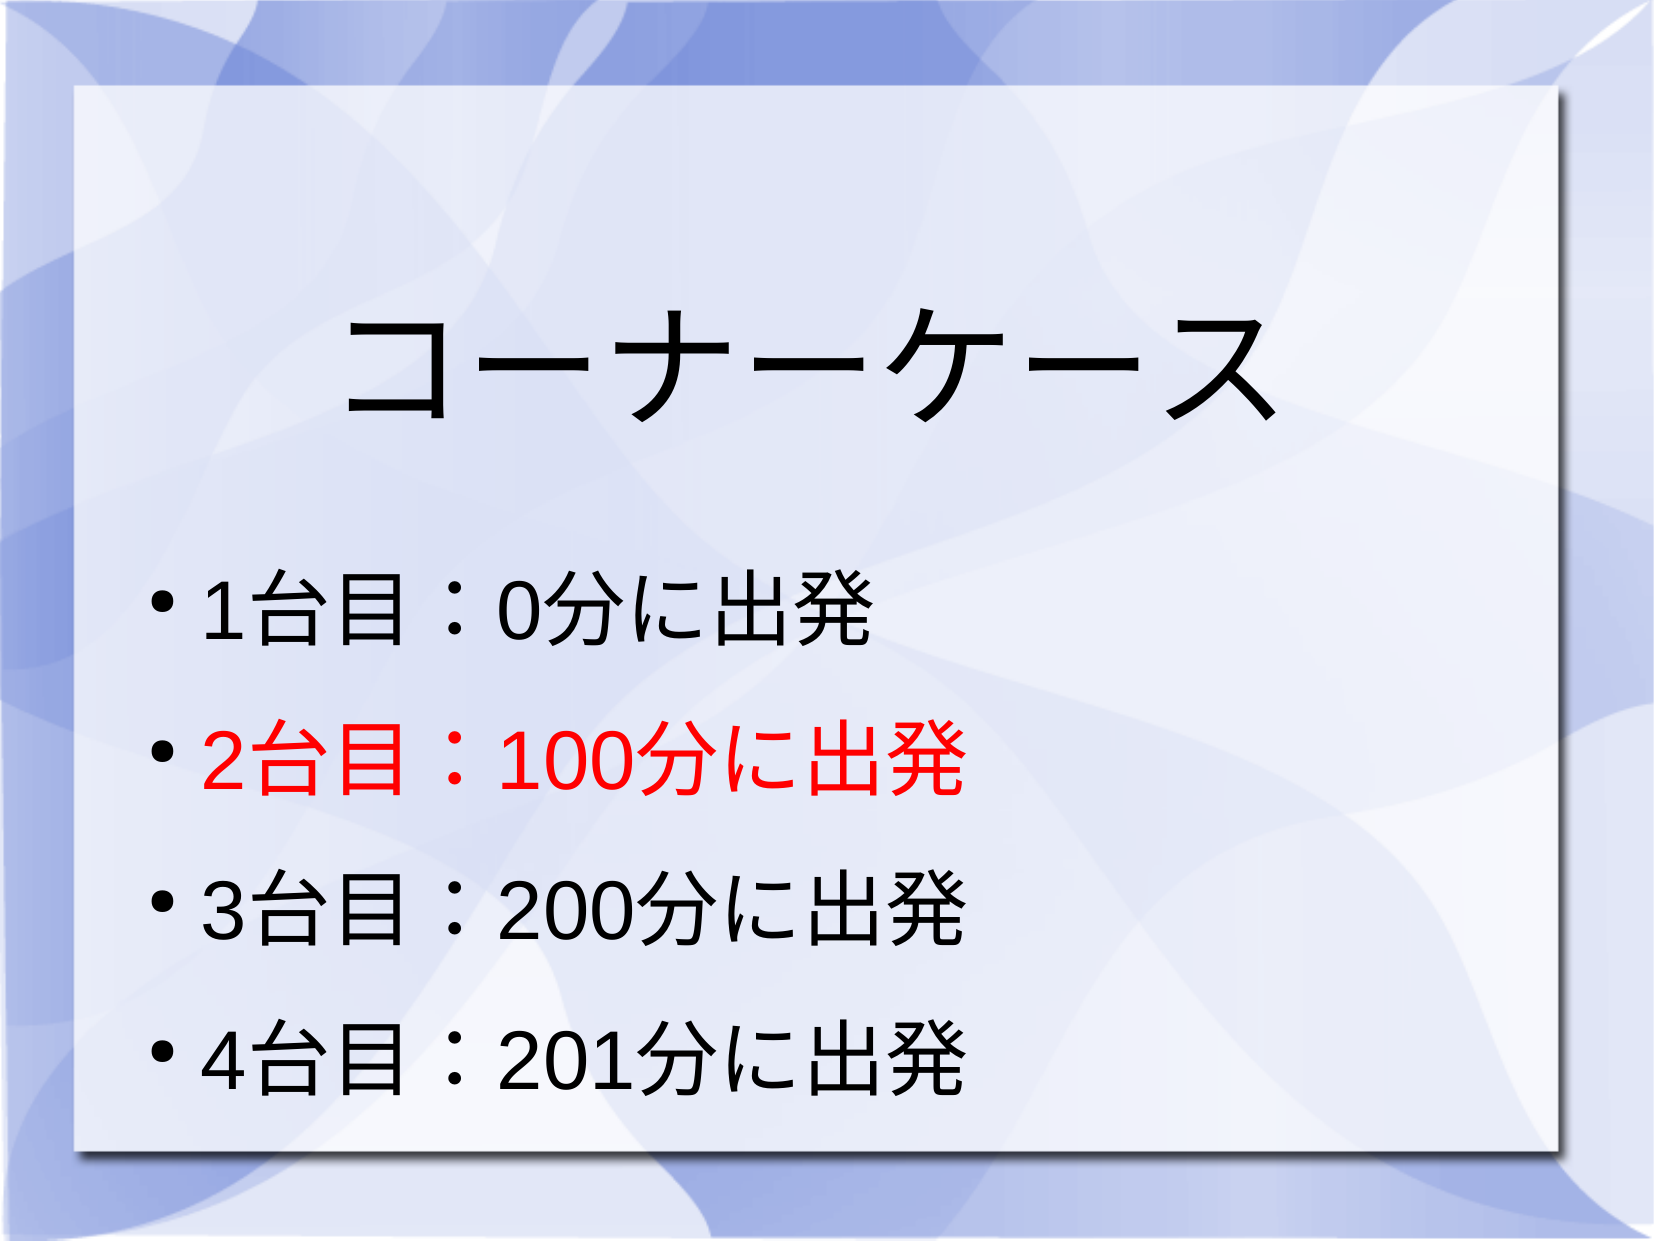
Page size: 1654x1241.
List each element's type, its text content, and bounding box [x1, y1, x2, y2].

list 1台目：0分に出発 2台目：100分に出発 3台目：200分に出発 4台目：201分に出発 [129, 543, 1489, 1241]
picture [0, 0, 1654, 1241]
title コーナーケース [82, 253, 1536, 461]
